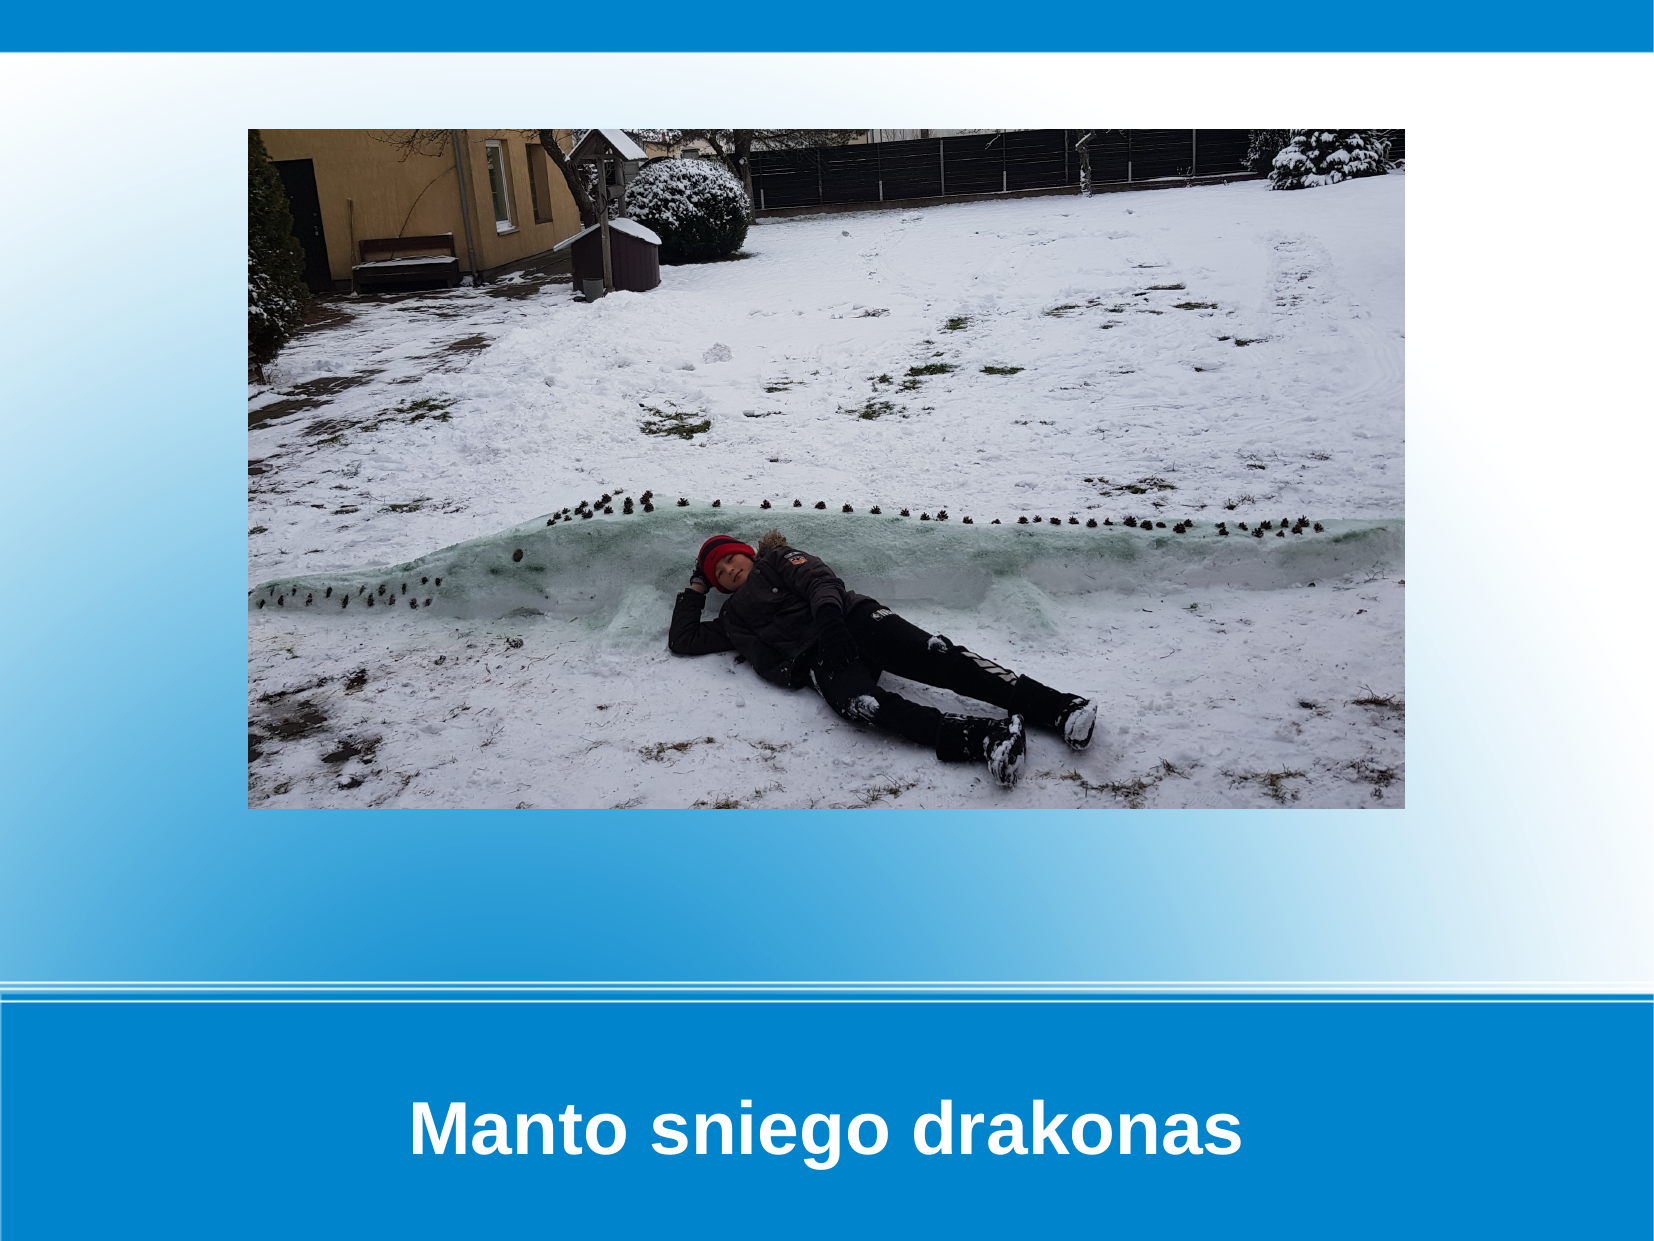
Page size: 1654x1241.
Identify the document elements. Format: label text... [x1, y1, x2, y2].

title Manto sniego drakonas [82, 1021, 1571, 1229]
picture [248, 129, 1405, 810]
